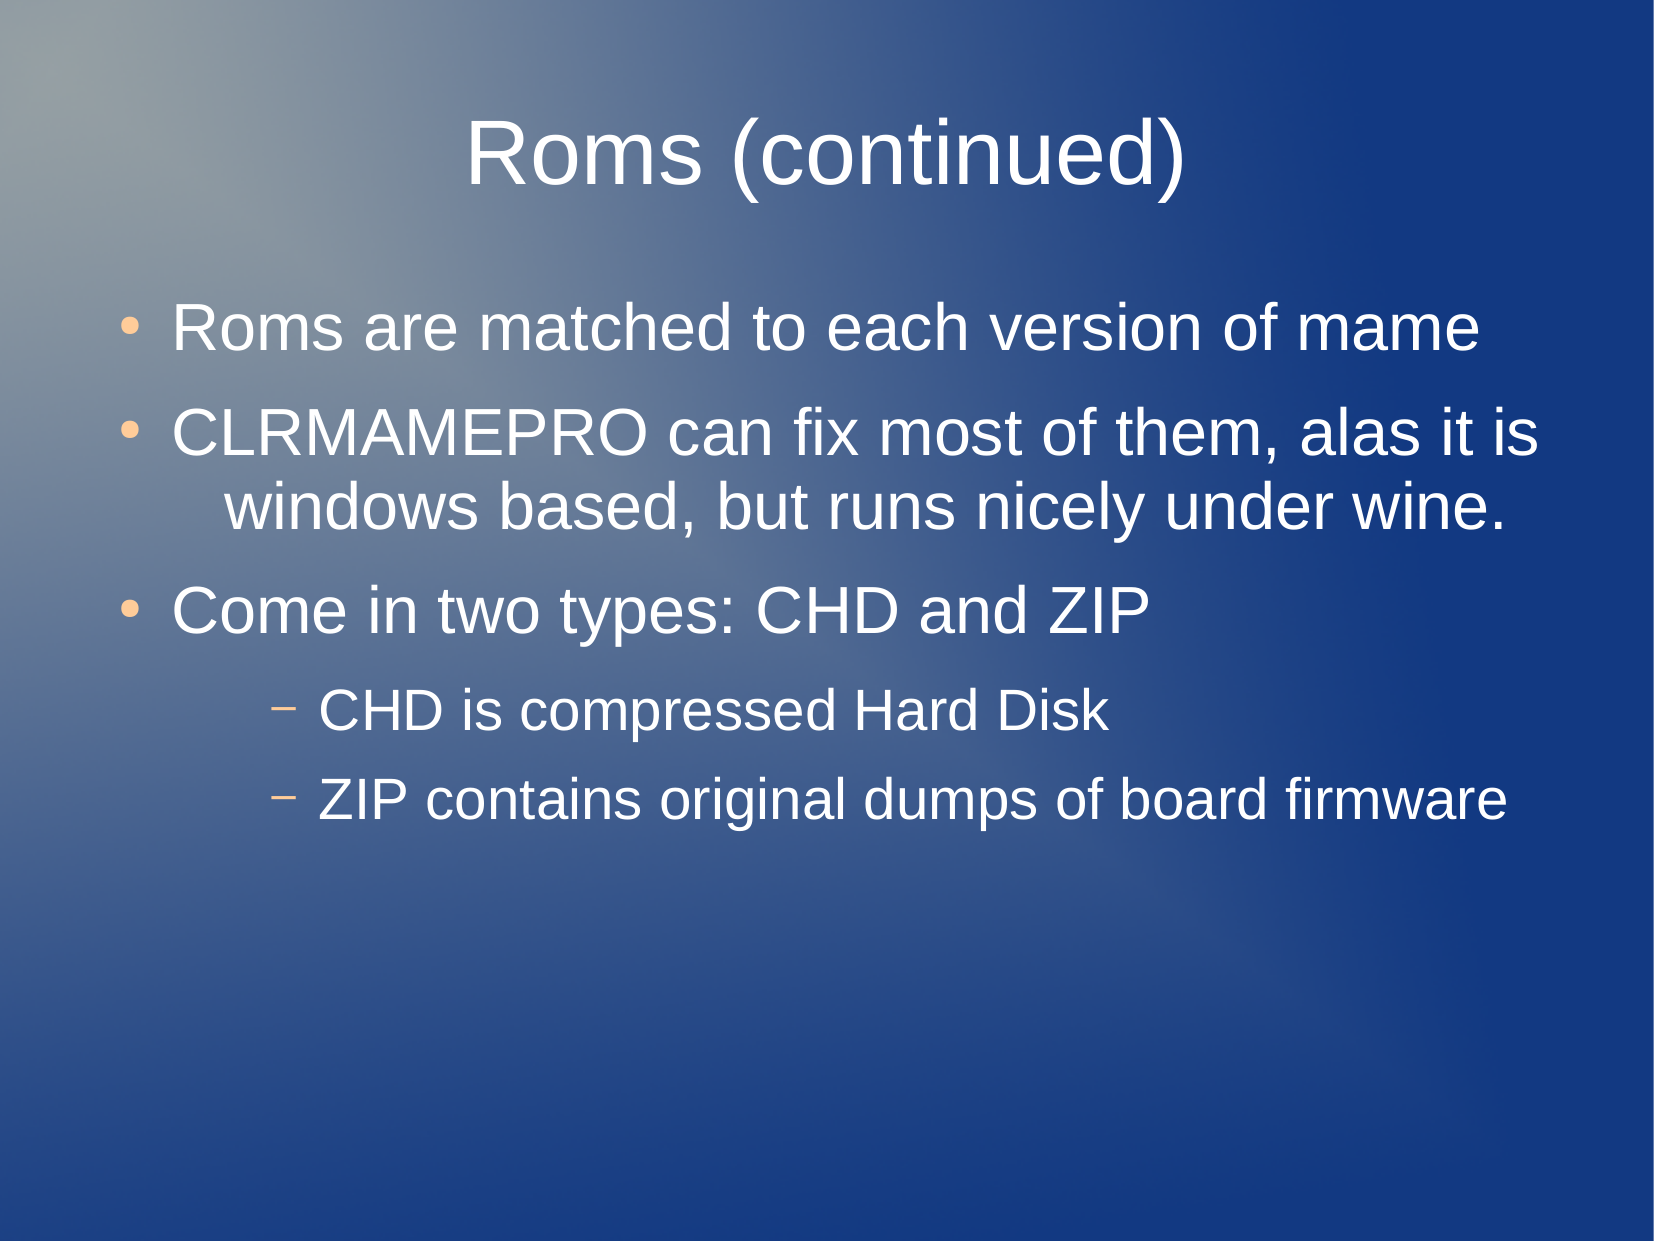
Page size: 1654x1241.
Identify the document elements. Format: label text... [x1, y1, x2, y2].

picture [0, 0, 1654, 1241]
title Roms (continued) [82, 56, 1571, 250]
list Roms are matched to each version of mame CLRMAMEPRO can fix most of them, alas it is windows based, but runs nicely under wine. Come in two types: CHD and ZIP CHD is compressed Hard Disk ZIP contains original dumps of board firmware [82, 290, 1571, 1094]
